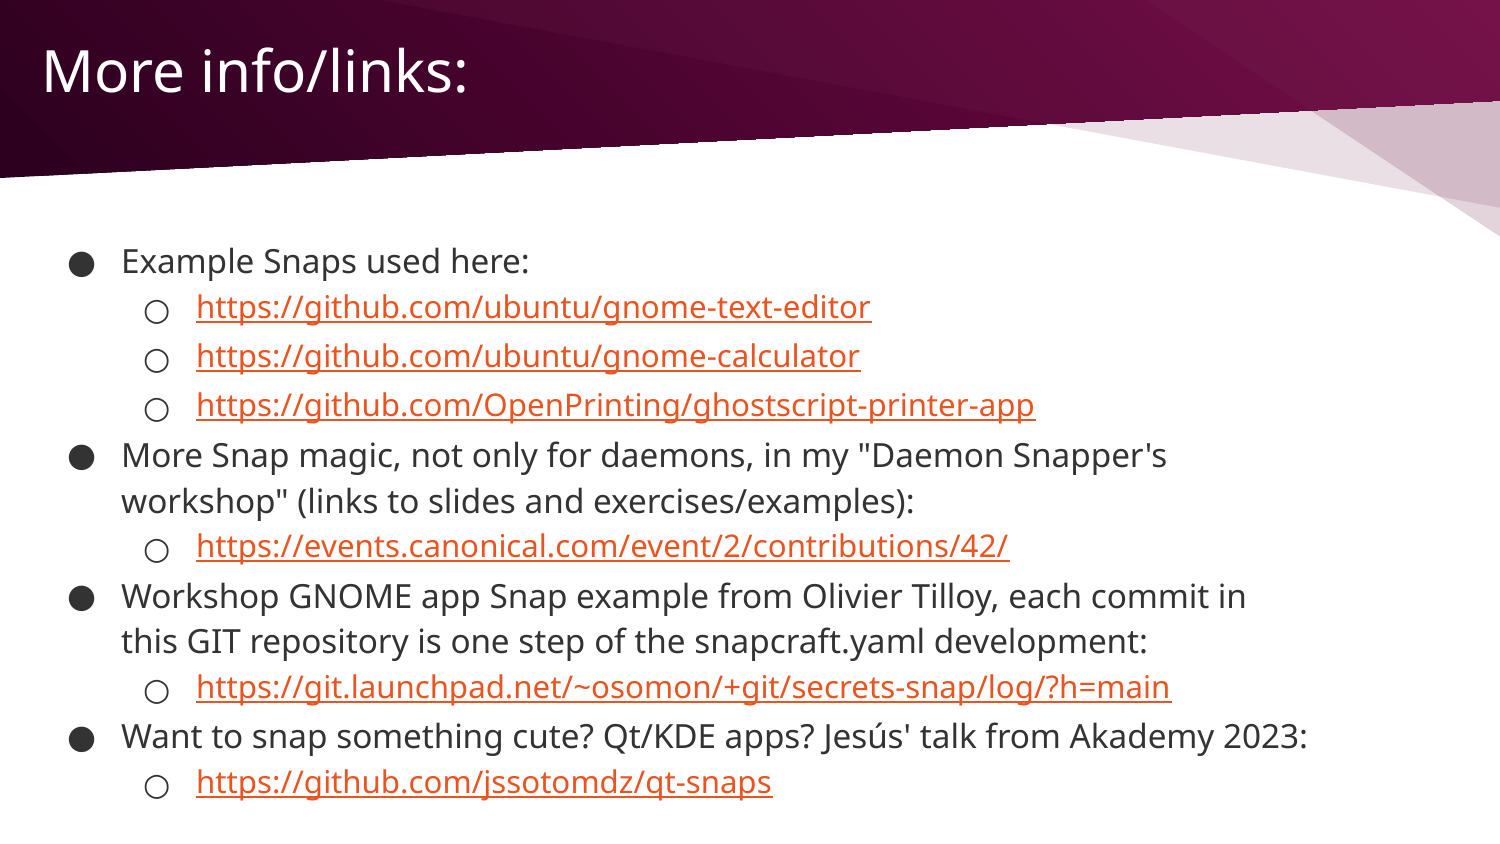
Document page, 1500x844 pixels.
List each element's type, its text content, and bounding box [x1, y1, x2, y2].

title More info/links: [41, 5, 1336, 134]
list Example Snaps used here: https://github.com/ubuntu/gnome-text-editor https://github.com/ubuntu/gnome-calculator https://github.com/OpenPrinting/ghostscript-printer-app More Snap magic, not only for daemons, in my "Daemon Snapper's workshop" (links to slides and exercises/examples): https://events.canonical.com/event/2/contributions/42/ Workshop GNOME app Snap example from Olivier Tilloy, each commit in this GIT repository is one step of the snapcraft.yaml development: https://git.launchpad.net/~osomon/+git/secrets-snap/log/?h=main Want to snap something cute? Qt/KDE apps? Jesús' talk from Akademy 2023: https://github.com/jssotomdz/qt-snaps [35, 229, 1324, 789]
